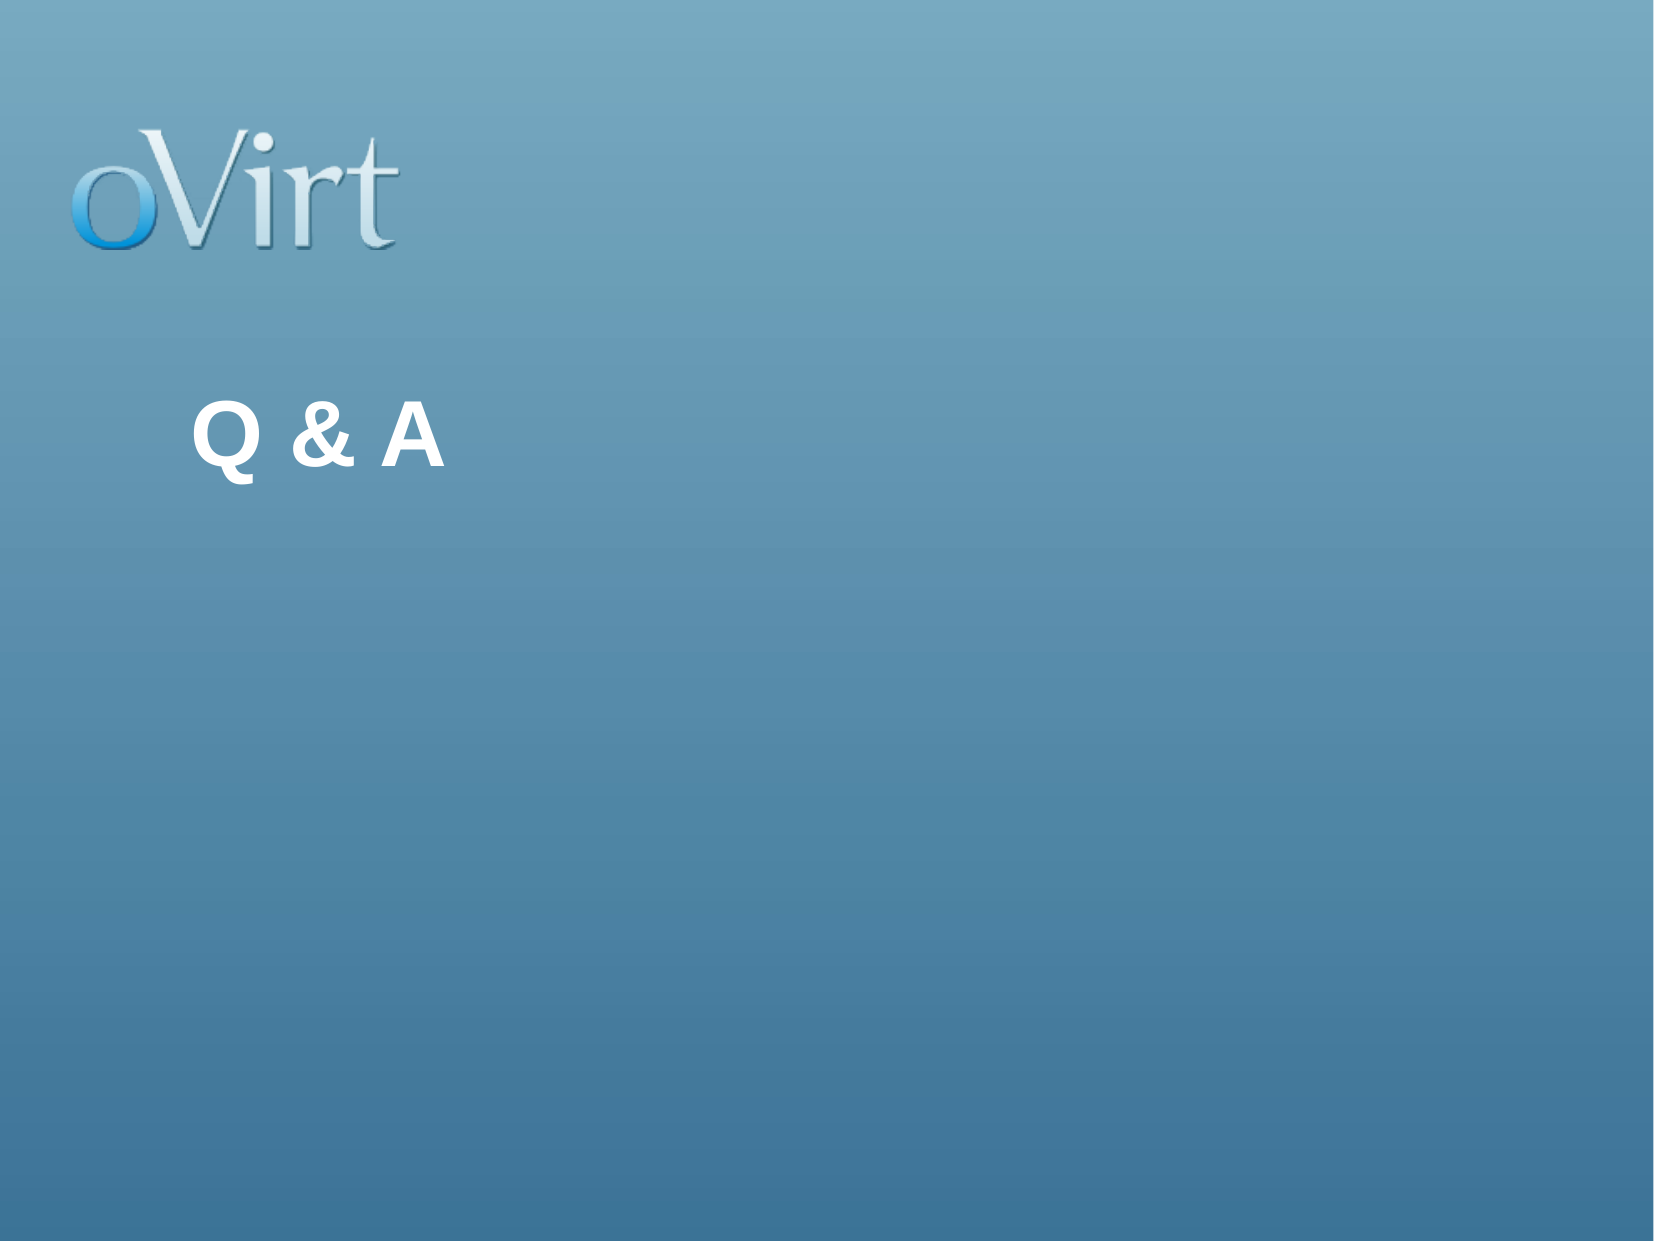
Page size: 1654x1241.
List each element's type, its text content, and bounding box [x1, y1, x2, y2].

text_box Q & A [175, 374, 1549, 510]
picture [0, 0, 1654, 1241]
